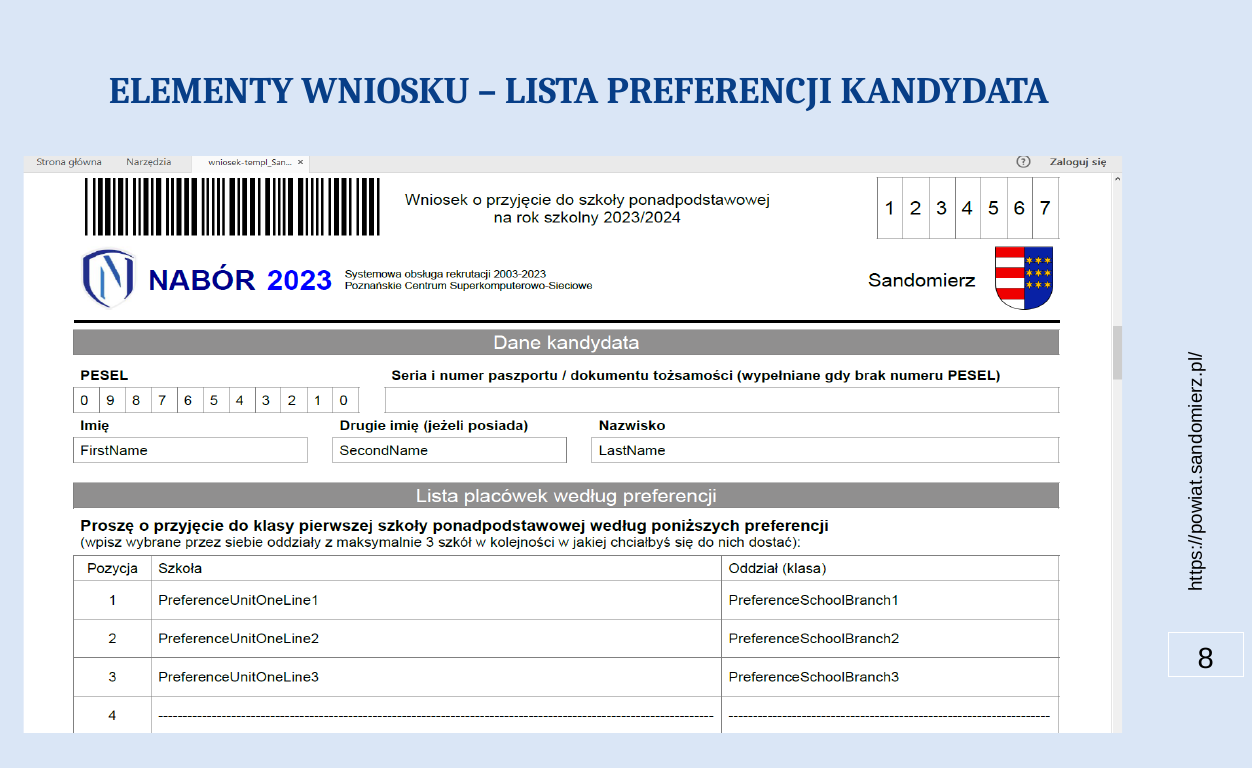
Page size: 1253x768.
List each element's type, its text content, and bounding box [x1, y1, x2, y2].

slide_number <numer> [1168, 632, 1244, 677]
picture [23, 156, 1123, 733]
footer https://powiat.sandomierz.pl/ [1175, 318, 1226, 607]
title ELEMENTY WNIOSKU – LISTA PREFERENCJI KANDYDATA [48, 59, 1111, 142]
